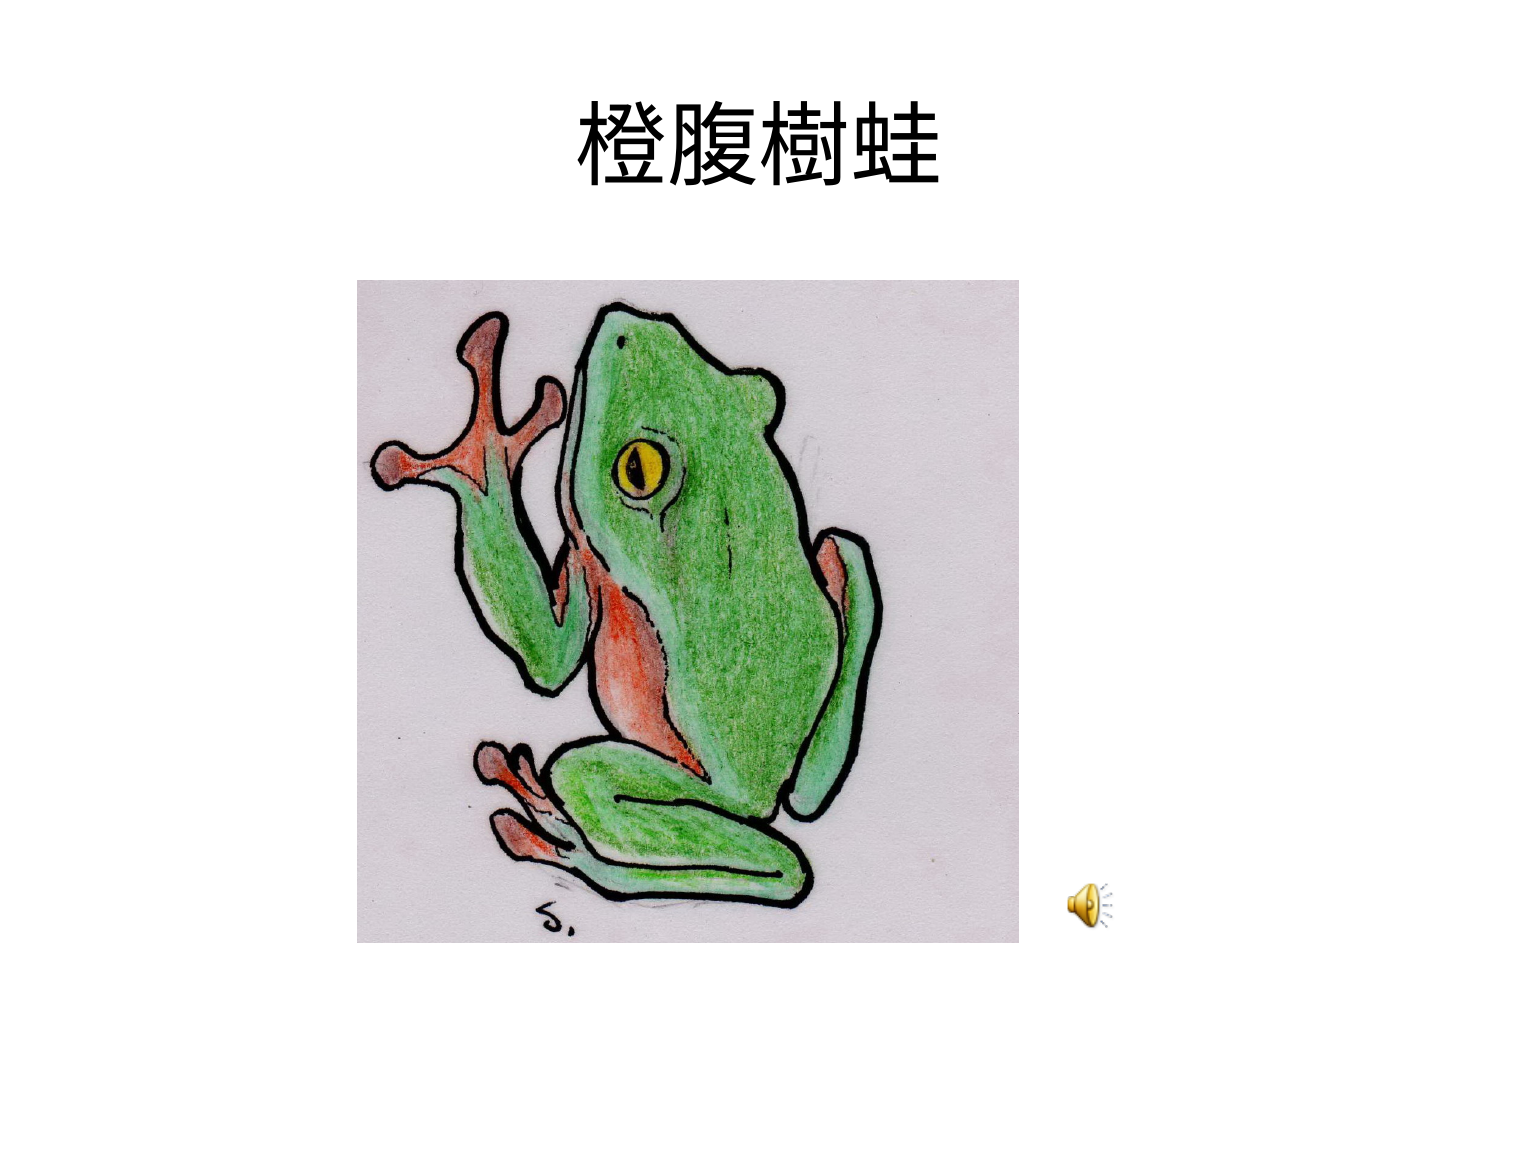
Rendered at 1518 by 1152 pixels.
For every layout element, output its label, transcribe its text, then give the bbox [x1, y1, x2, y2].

picture [357, 280, 1019, 943]
title 橙腹樹蛙 [75, 46, 1443, 238]
picture [1066, 882, 1117, 934]
